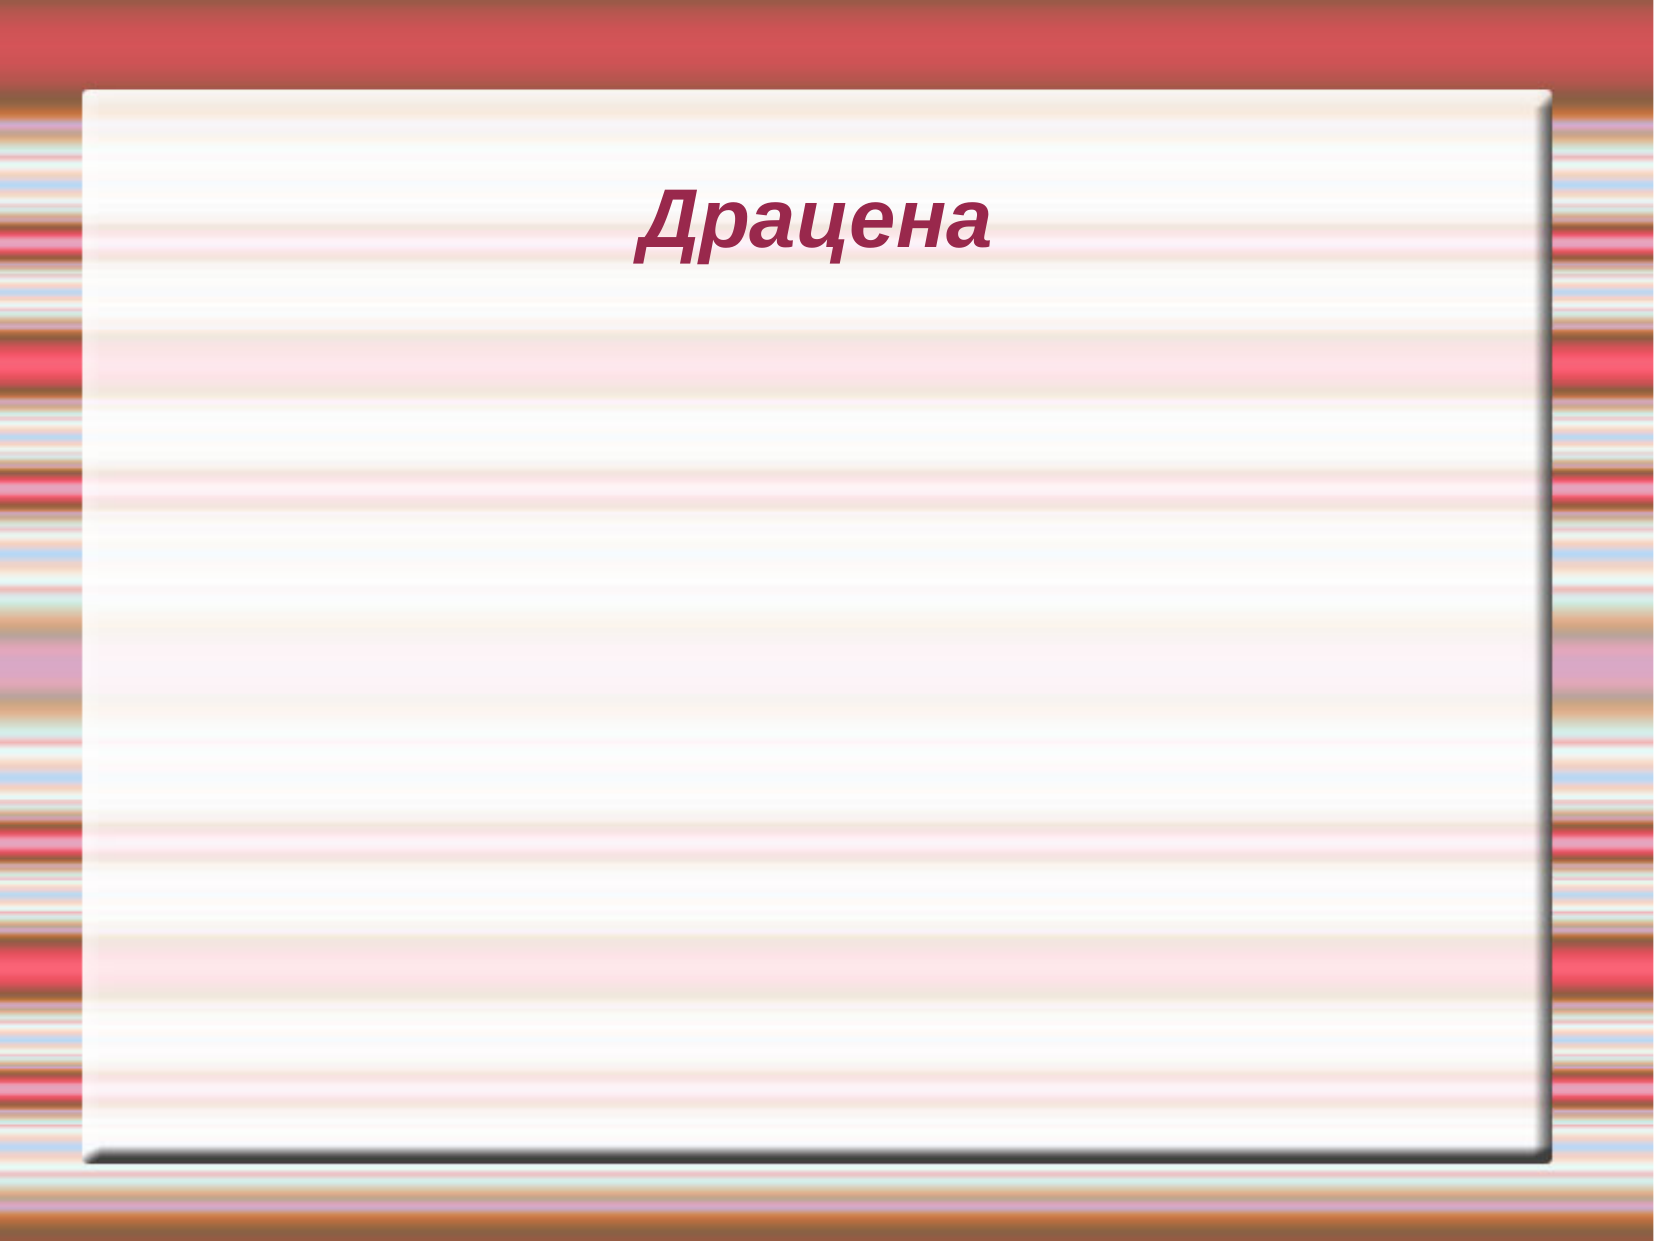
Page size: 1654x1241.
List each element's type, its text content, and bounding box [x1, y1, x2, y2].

title Драцена [121, 122, 1534, 315]
picture [0, 0, 1654, 1241]
chart [134, 350, 1516, 1132]
